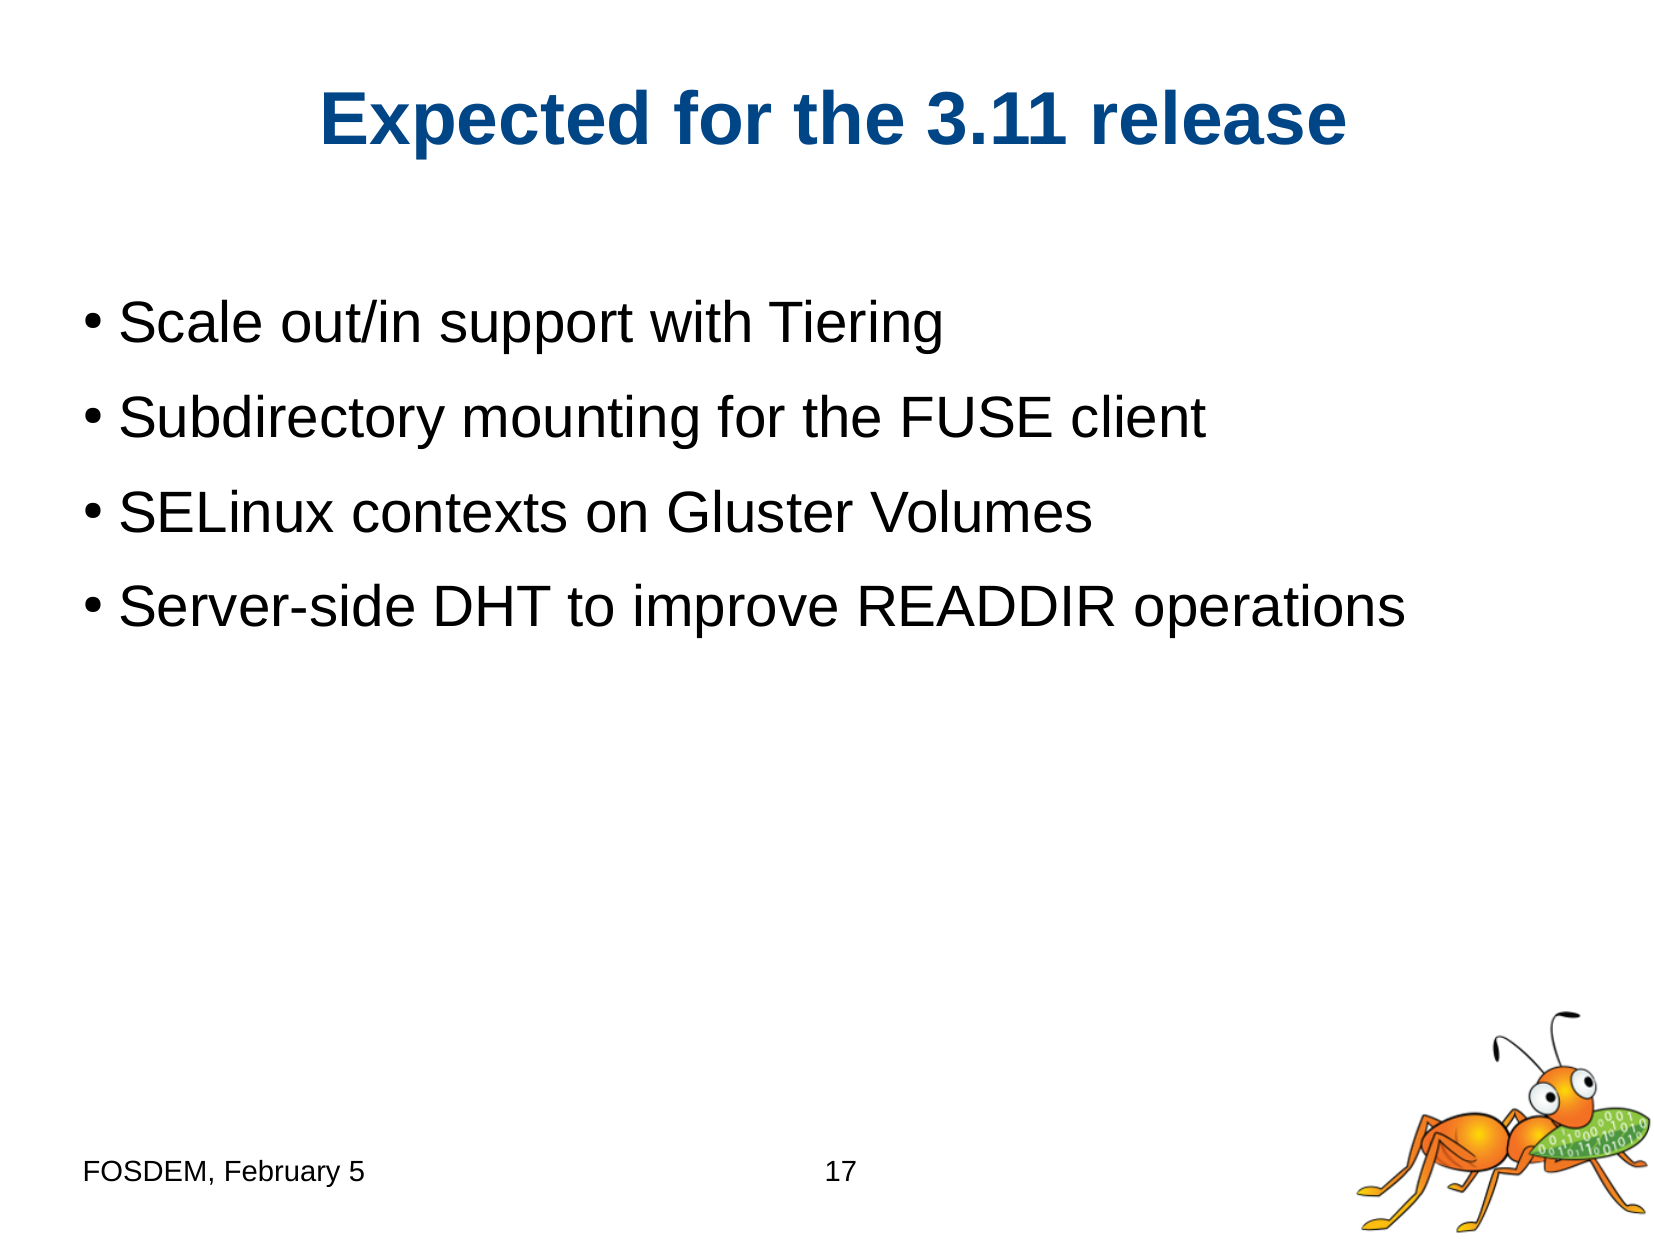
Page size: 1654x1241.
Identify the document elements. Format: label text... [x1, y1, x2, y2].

title Expected for the 3.11 release [90, 15, 1579, 223]
list Scale out/in support with Tiering Subdirectory mounting for the FUSE client SELinux contexts on Gluster Volumes Server-side DHT to improve READDIR operations [82, 290, 1571, 1010]
picture [1353, 1009, 1654, 1235]
